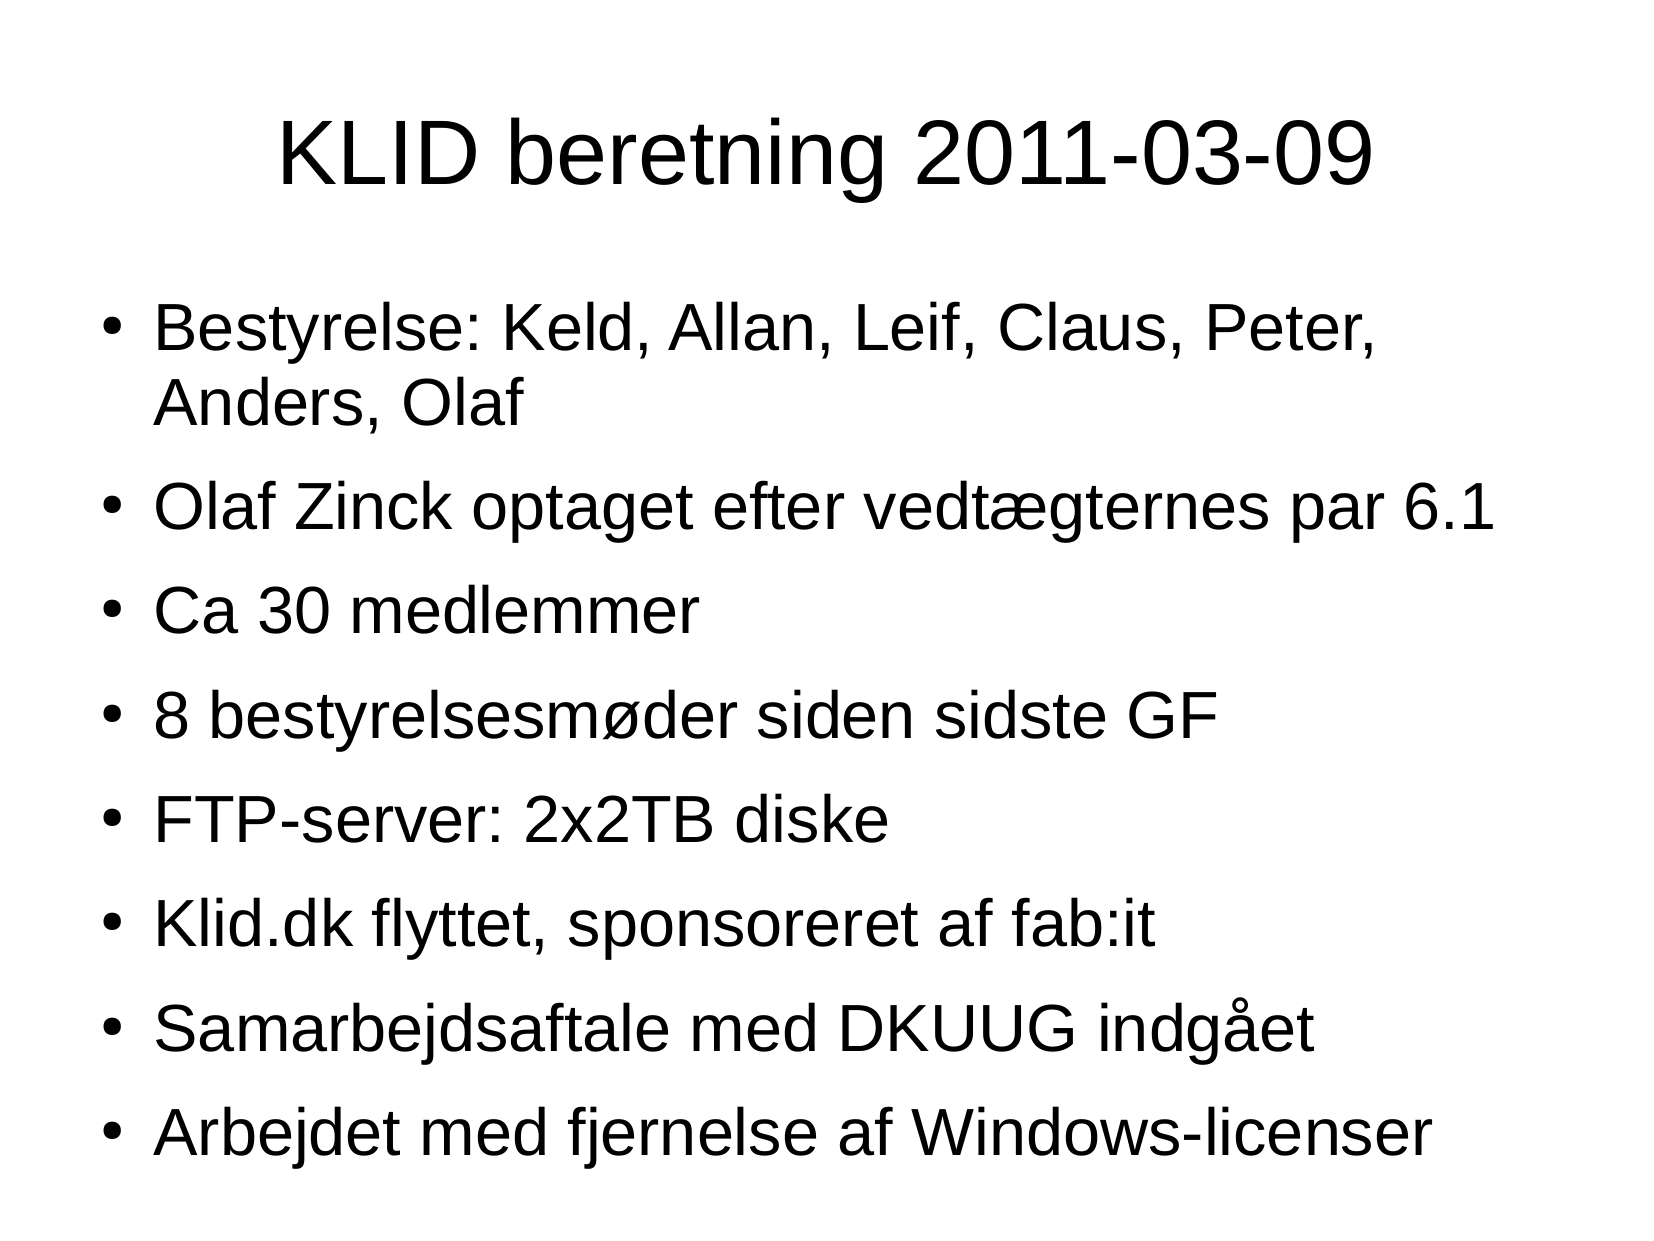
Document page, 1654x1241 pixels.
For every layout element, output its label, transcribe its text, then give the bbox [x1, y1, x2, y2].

title KLID beretning 2011-03-09 [82, 56, 1571, 250]
list Bestyrelse: Keld, Allan, Leif, Claus, Peter, Anders, Olaf Olaf Zinck optaget efter vedtægternes par 6.1 Ca 30 medlemmer 8 bestyrelsesmøder siden sidste GF FTP-server: 2x2TB diske Klid.dk flyttet, sponsoreret af fab:it Samarbejdsaftale med DKUUG indgået Arbejdet med fjernelse af Windows-licenser [82, 290, 1571, 1241]
